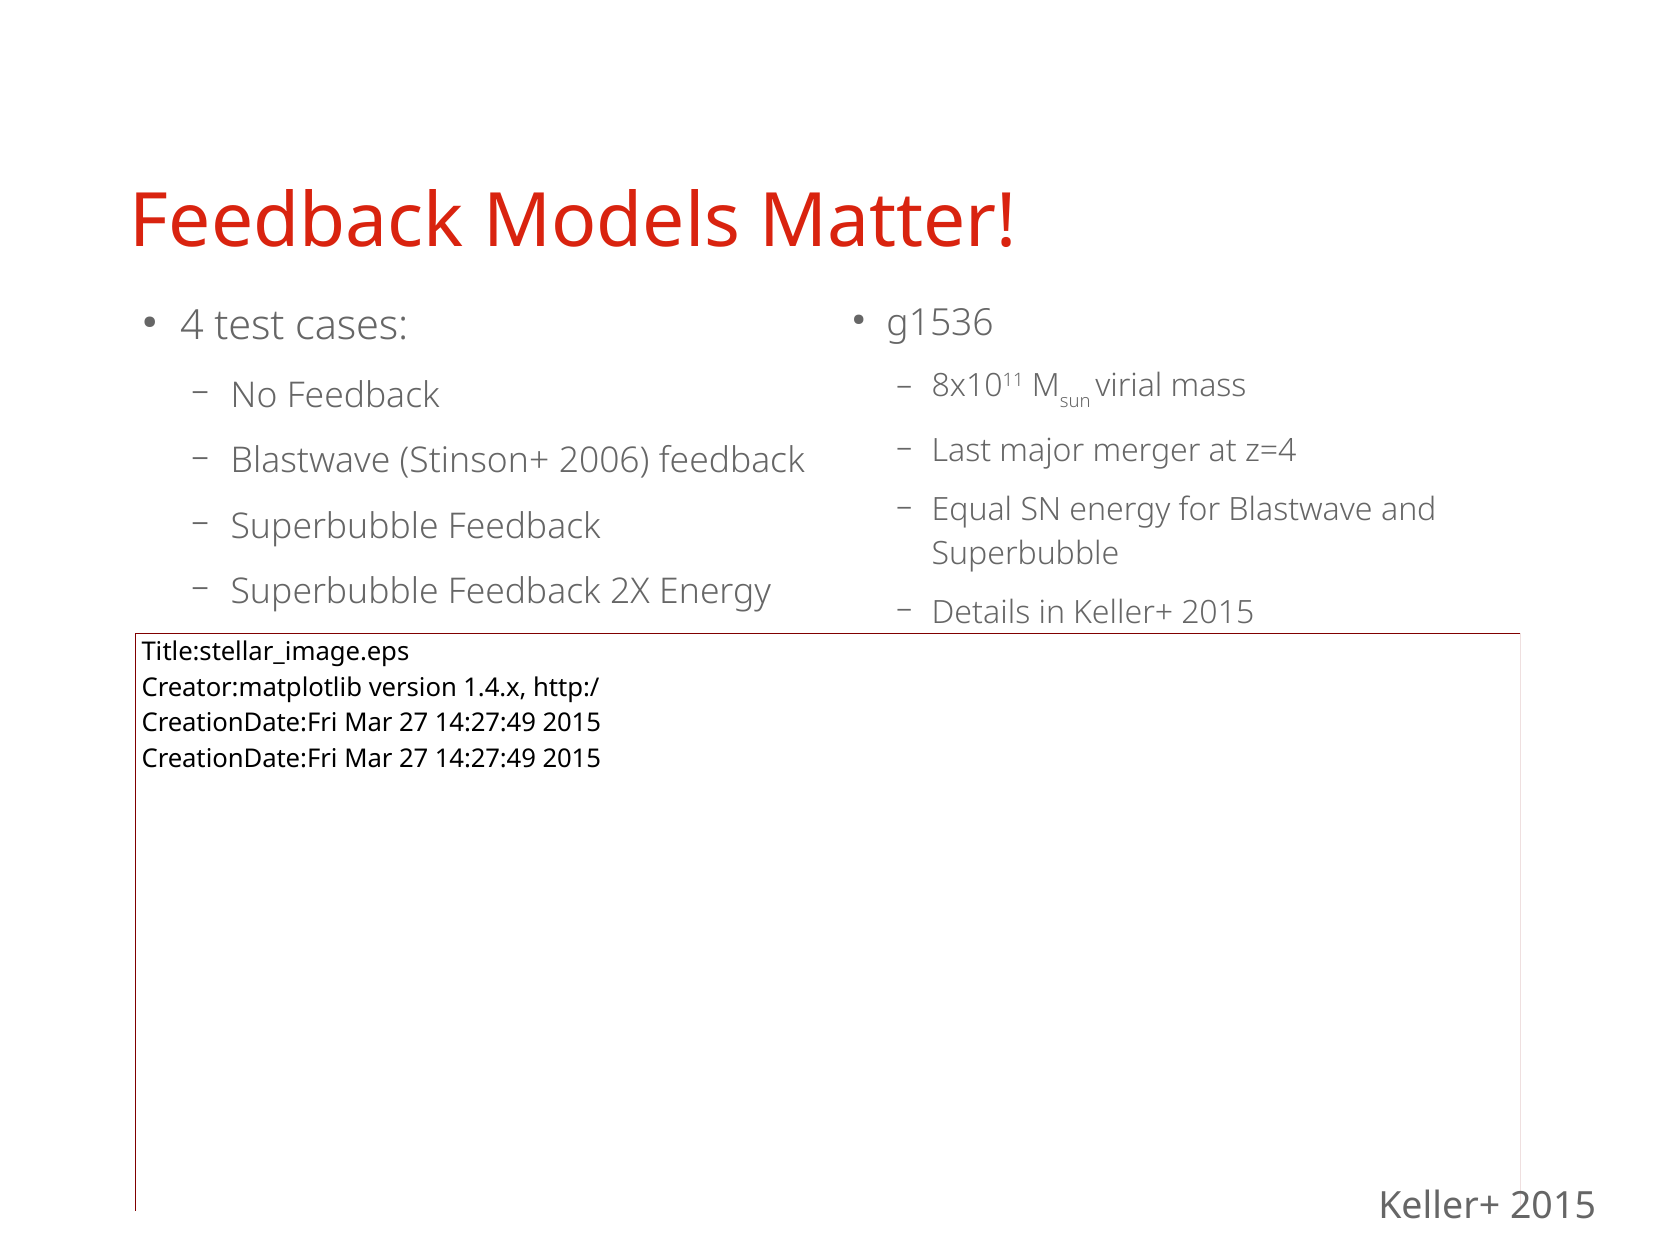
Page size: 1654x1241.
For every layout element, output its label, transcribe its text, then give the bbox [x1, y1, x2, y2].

list g1536 8x1011 Msun virial mass Last major merger at z=4 Equal SN energy for Blastwave and Superbubble Details in Keller+ 2015 [841, 295, 1519, 631]
picture [133, 631, 1521, 1211]
list 4 test cases: No Feedback Blastwave (Stinson+ 2006) feedback Superbubble Feedback Superbubble Feedback 2X Energy [129, 295, 808, 636]
text_box Keller+ 2015 [1363, 1171, 1631, 1229]
title Feedback Models Matter! [129, 129, 1630, 305]
